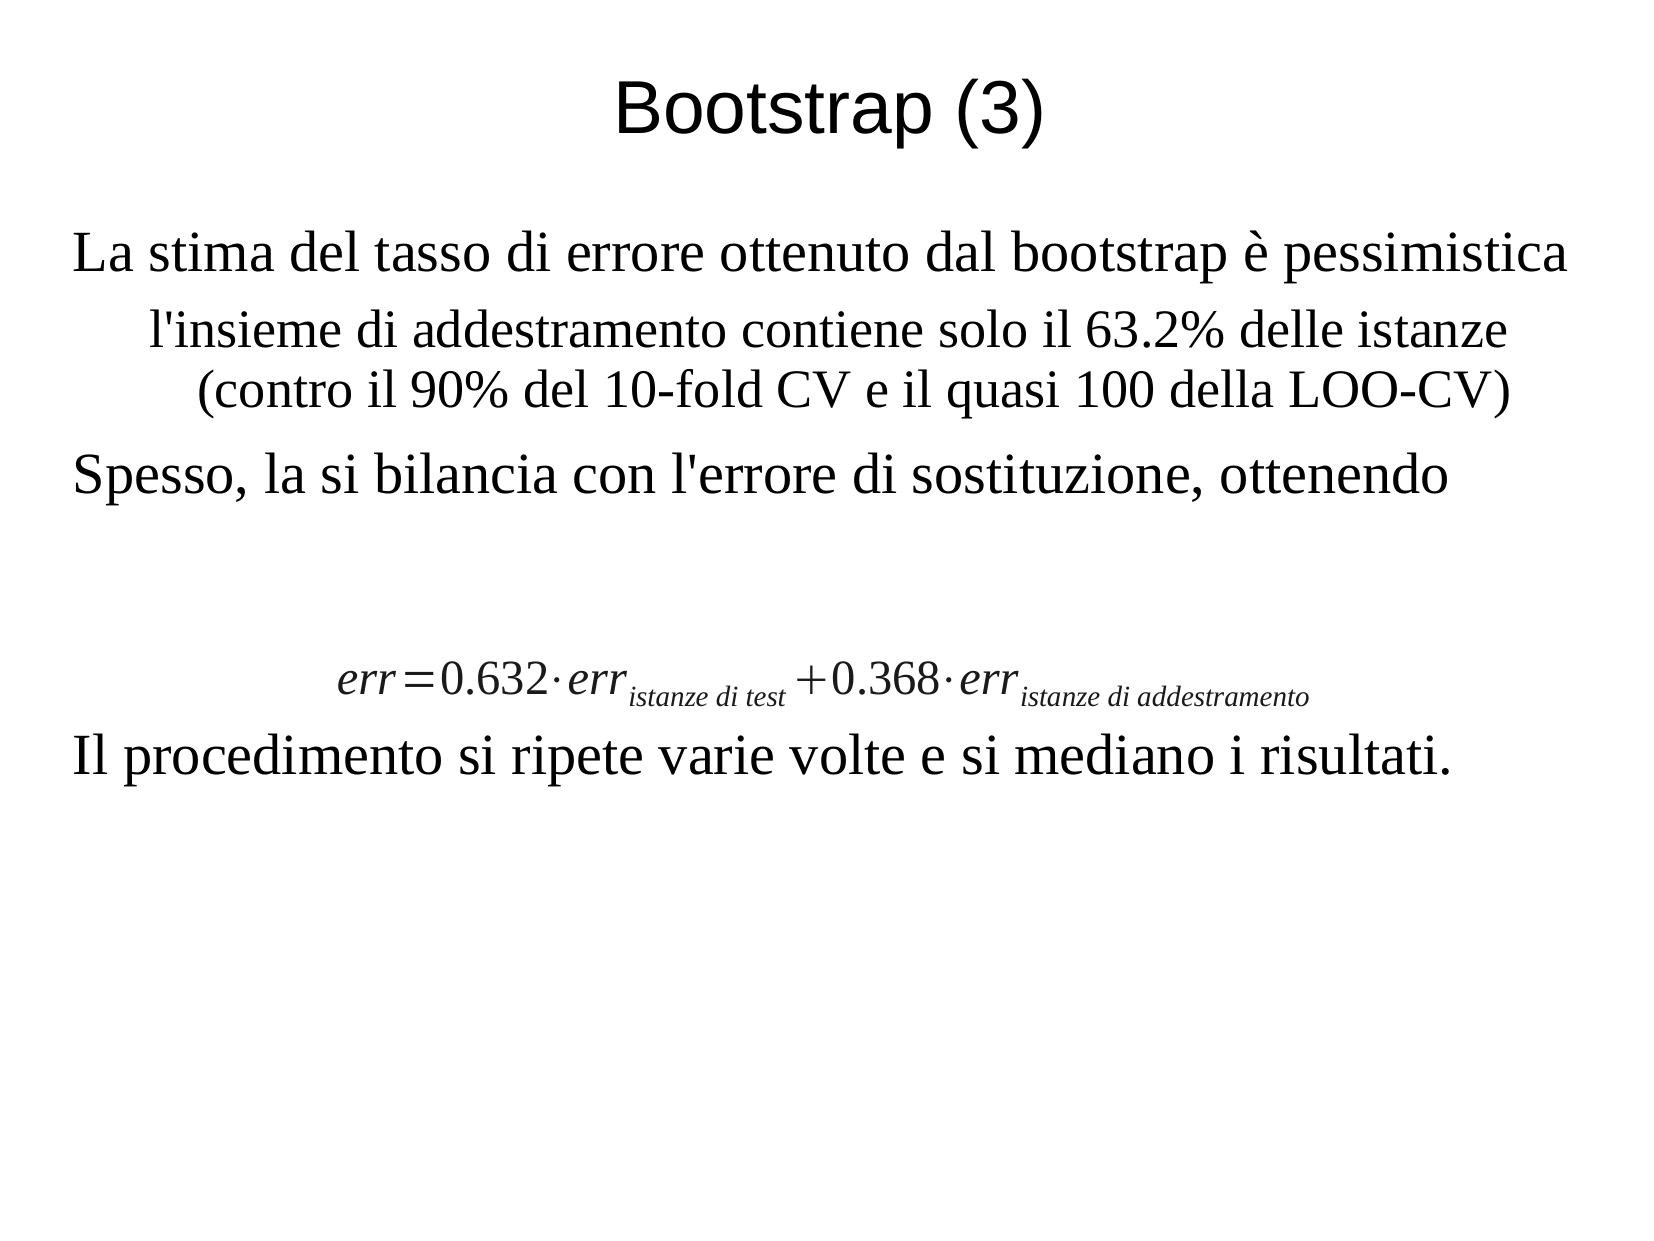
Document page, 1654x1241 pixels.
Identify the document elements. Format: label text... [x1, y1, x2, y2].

list La stima del tasso di errore ottenuto dal bootstrap è pessimistica l'insieme di addestramento contiene solo il 63.2% delle istanze (contro il 90% del 10-fold CV e il quasi 100 della LOO-CV) Spesso, la si bilancia con l'errore di sostituzione, ottenendo Il procedimento si ripete varie volte e si mediano i risultati. [55, 219, 1605, 1179]
chart [324, 651, 1324, 713]
title Bootstrap (3) [52, 42, 1608, 173]
